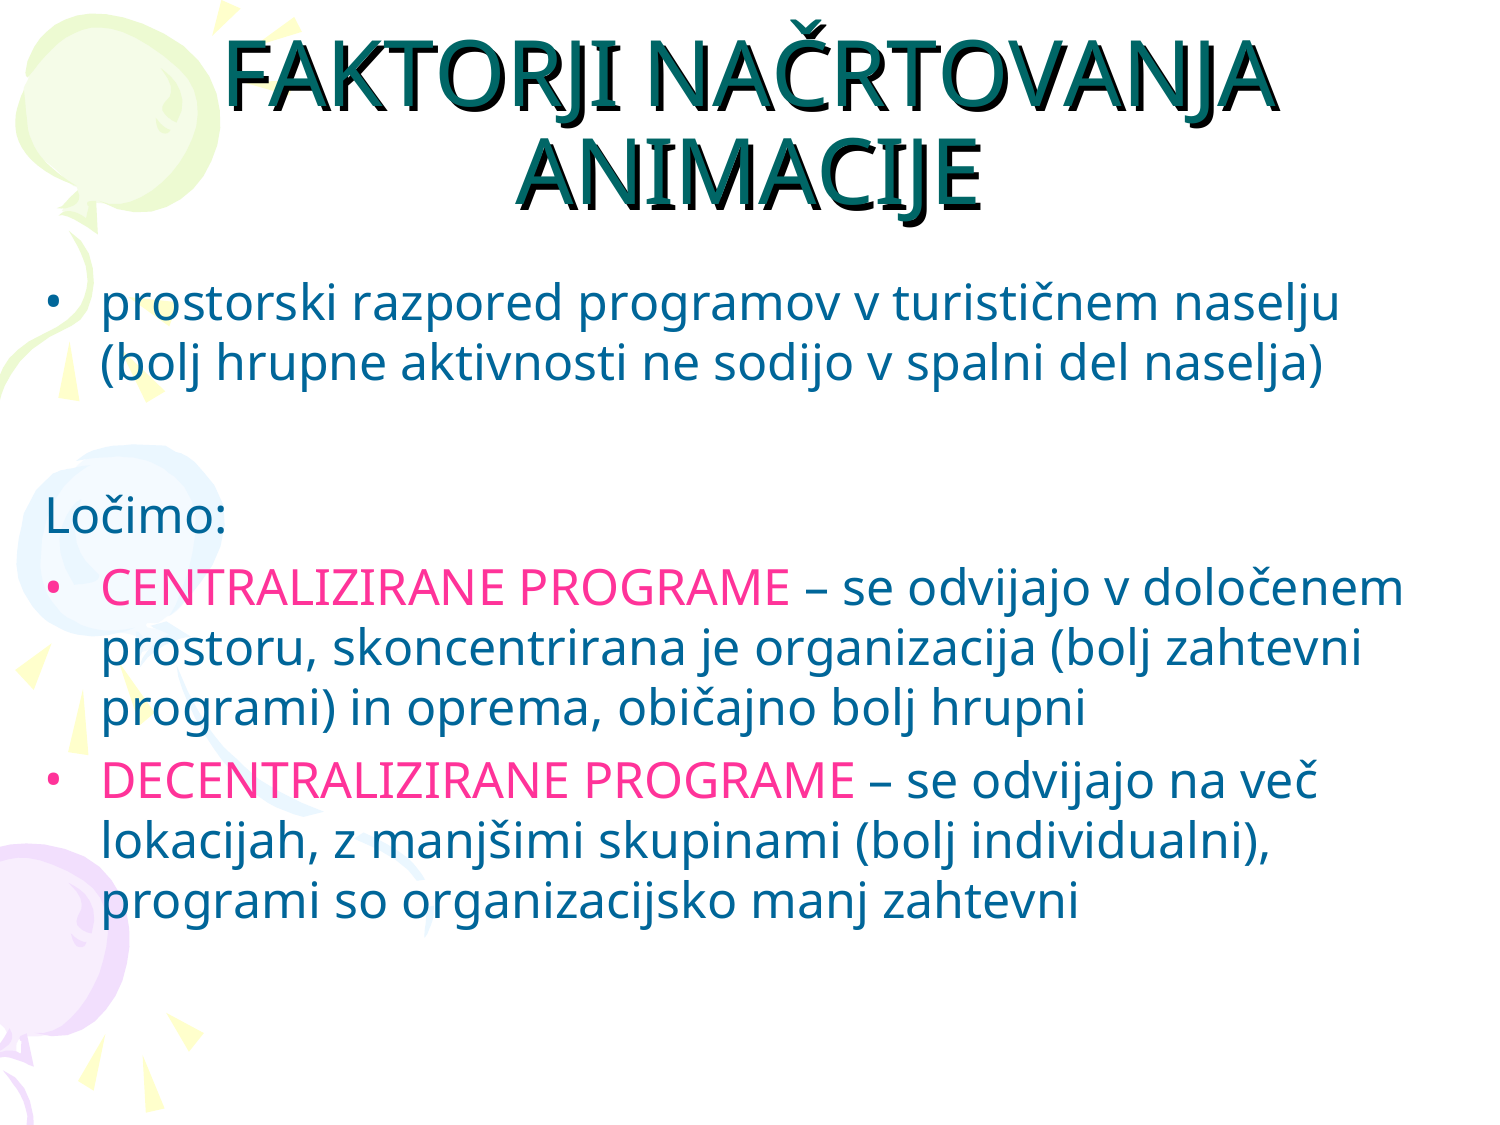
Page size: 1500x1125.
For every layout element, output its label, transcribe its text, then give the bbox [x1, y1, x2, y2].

list prostorski razpored programov v turističnem naselju (bolj hrupne aktivnosti ne sodijo v spalni del naselja) Ločimo: CENTRALIZIRANE PROGRAME – se odvijajo v določenem prostoru, skoncentrirana je organizacija (bolj zahtevni programi) in oprema, običajno bolj hrupni DECENTRALIZIRANE PROGRAME – se odvijajo na več lokacijah, z manjšimi skupinami (bolj individualni), programi so organizacijsko manj zahtevni [29, 262, 1426, 1083]
title FAKTORJI NAČRTOVANJA ANIMACIJE [72, 16, 1426, 233]
